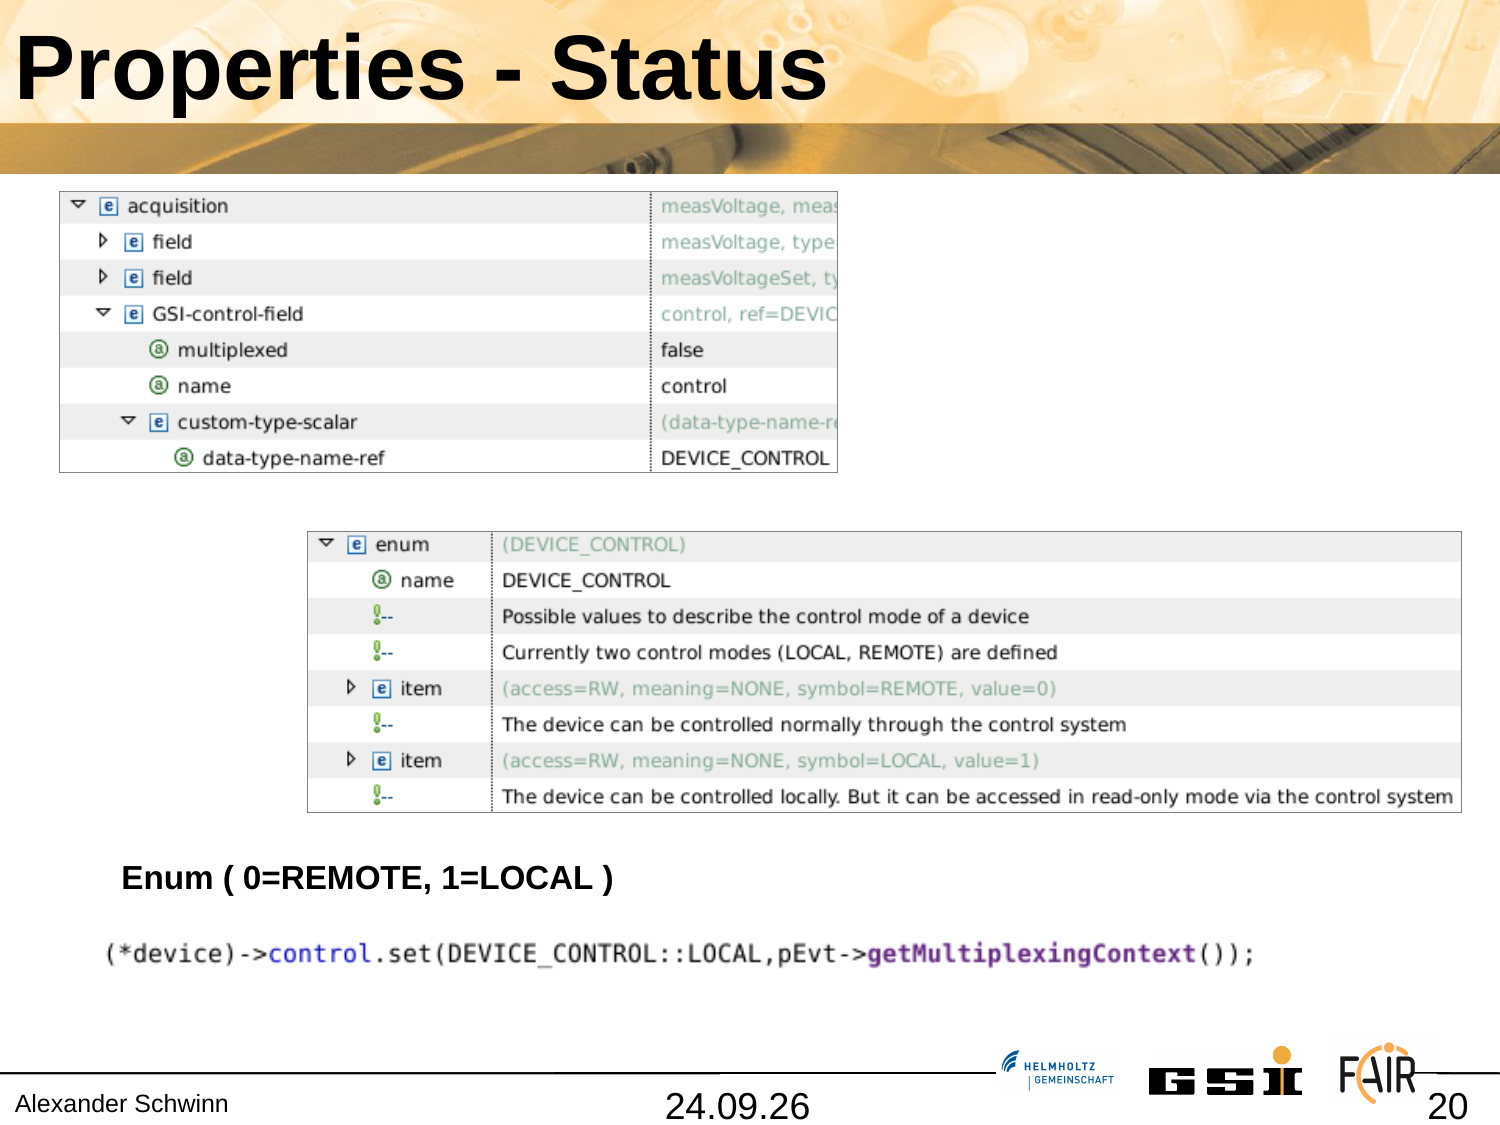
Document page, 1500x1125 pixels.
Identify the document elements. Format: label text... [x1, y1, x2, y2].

text_box Enum ( 0=REMOTE, 1=LOCAL ) [106, 848, 638, 904]
picture [0, 126, 1500, 175]
picture [996, 1046, 1121, 1095]
picture [94, 913, 1276, 993]
title Properties - Status [0, 0, 1500, 126]
picture [1328, 1034, 1439, 1106]
picture [307, 531, 1462, 813]
picture [1149, 1046, 1302, 1095]
picture [59, 191, 838, 473]
